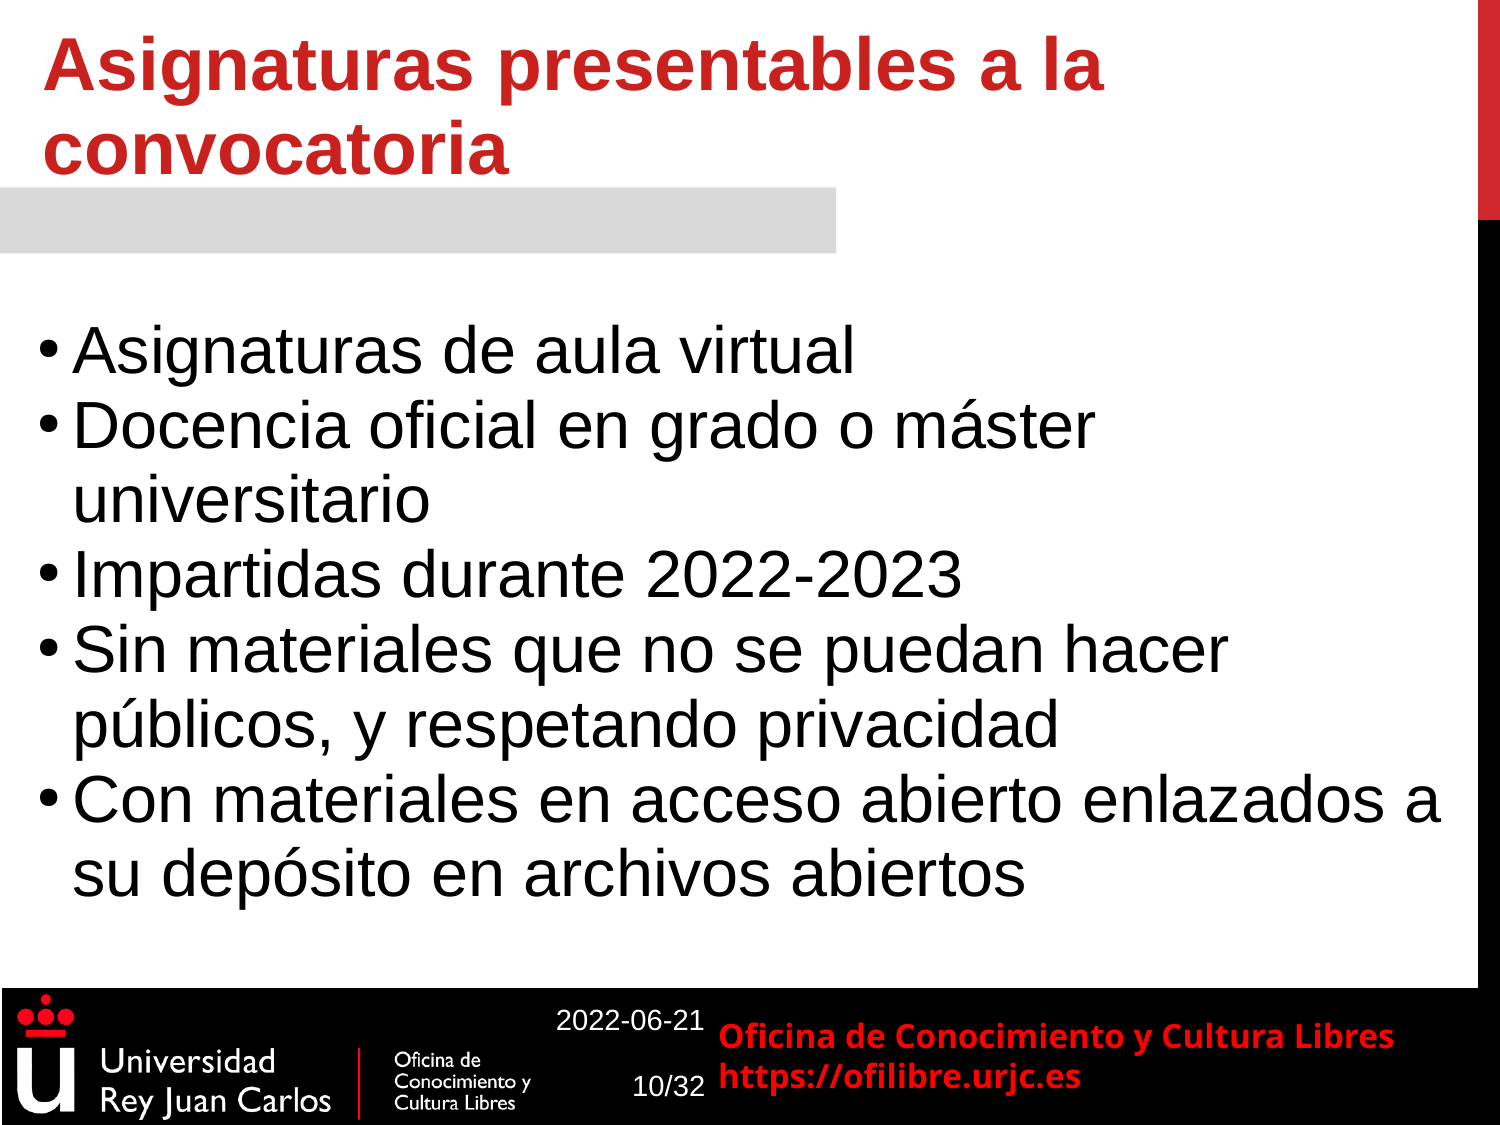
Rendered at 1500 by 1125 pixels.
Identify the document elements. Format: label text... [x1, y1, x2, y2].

picture [17, 994, 531, 1120]
text_box Asignaturas presentables a la convocatoria [27, 15, 1381, 199]
title [75, 7, 1425, 196]
text_box Asignaturas de aula virtual Docencia oficial en grado o máster universitario Impartidas durante 2022-2023 Sin materiales que no se puedan hacer públicos, y respetando privacidad Con materiales en acceso abierto enlazados a su depósito en archivos abiertos [22, 305, 1463, 933]
